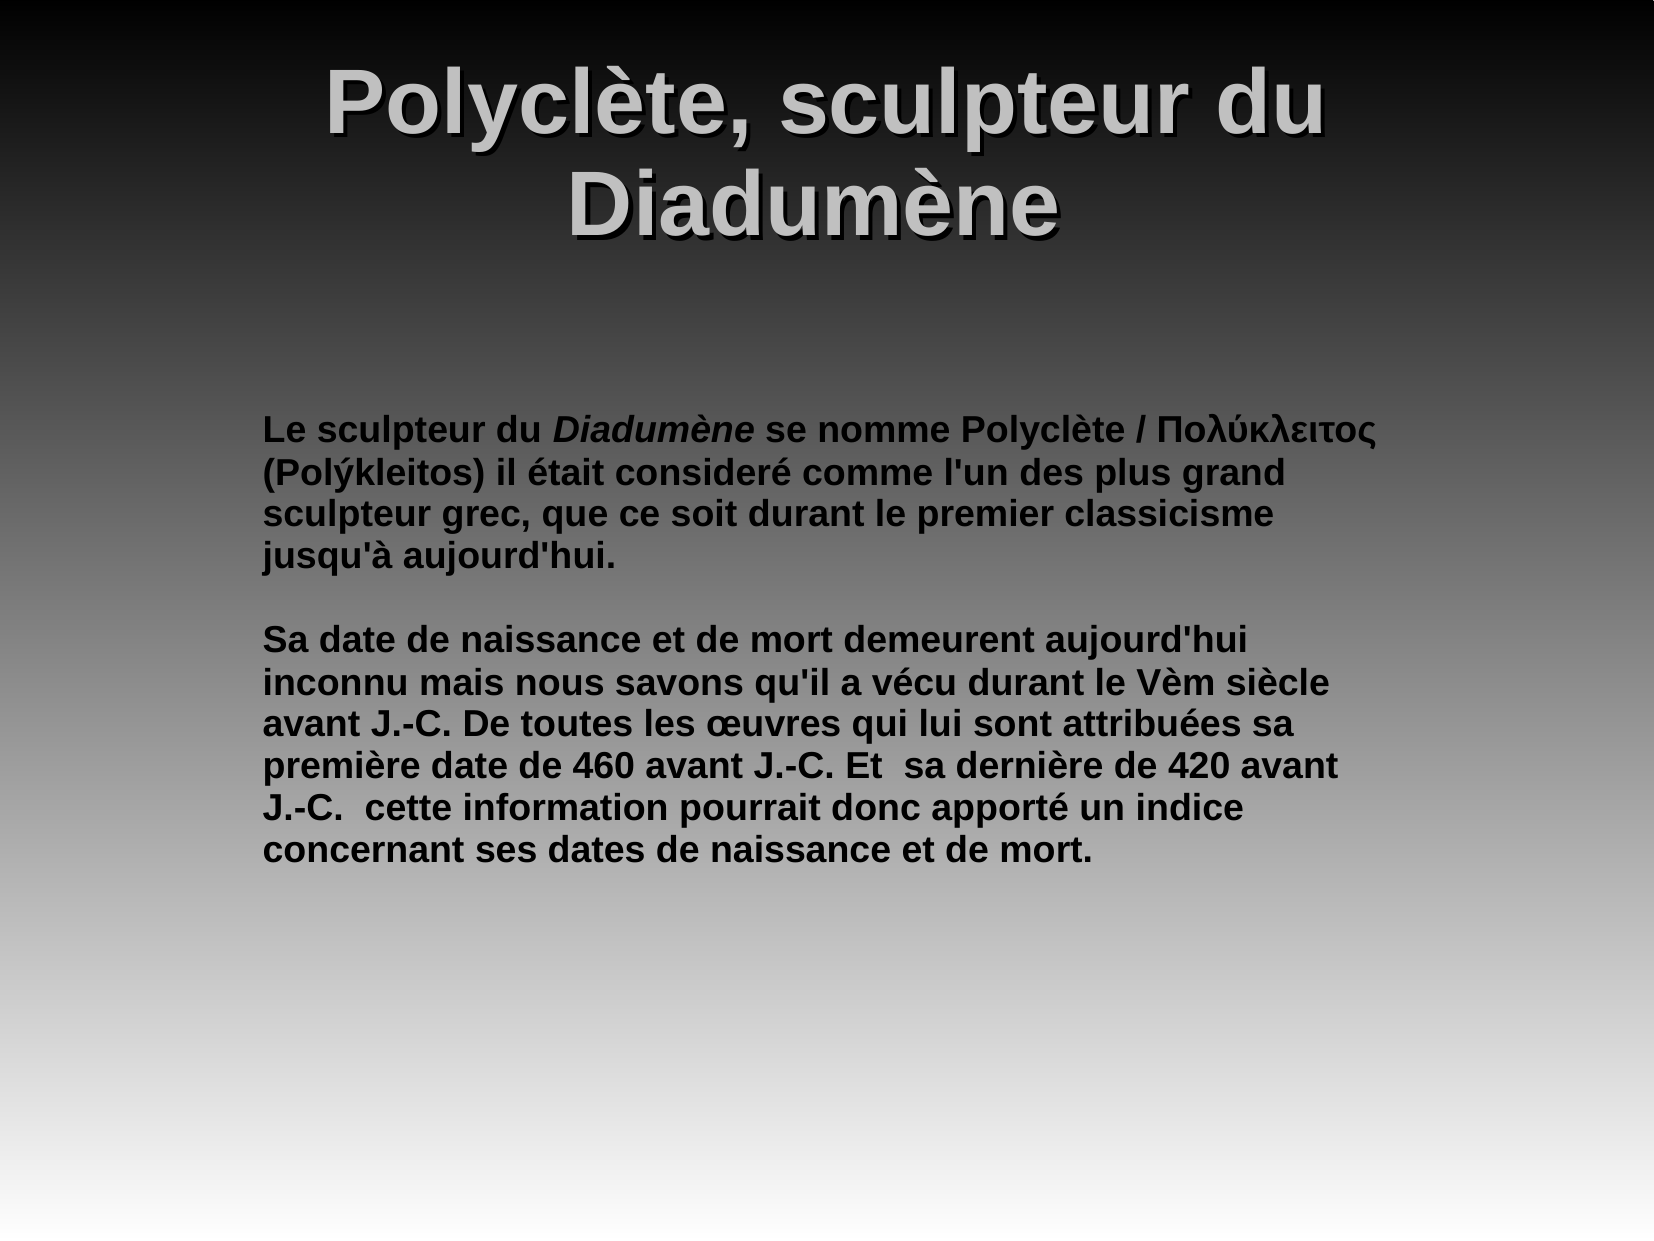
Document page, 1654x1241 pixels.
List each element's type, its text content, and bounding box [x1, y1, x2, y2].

text_box Le sculpteur du Diadumène se nomme Polyclète / Πολύκλειτος (Polýkleitos) il était consideré comme l'un des plus grand sculpteur grec, que ce soit durant le premier classicisme jusqu'à aujourd'hui. Sa date de naissance et de mort demeurent aujourd'hui inconnu mais nous savons qu'il a vécu durant le Vèm siècle avant J.-C. De toutes les œuvres qui lui sont attribuées sa première date de 460 avant J.-C. Et sa dernière de 420 avant J.-C. cette information pourrait donc apporté un indice concernant ses dates de naissance et de mort. [248, 401, 1406, 892]
title Polyclète, sculpteur du Diadumène [82, 49, 1571, 257]
